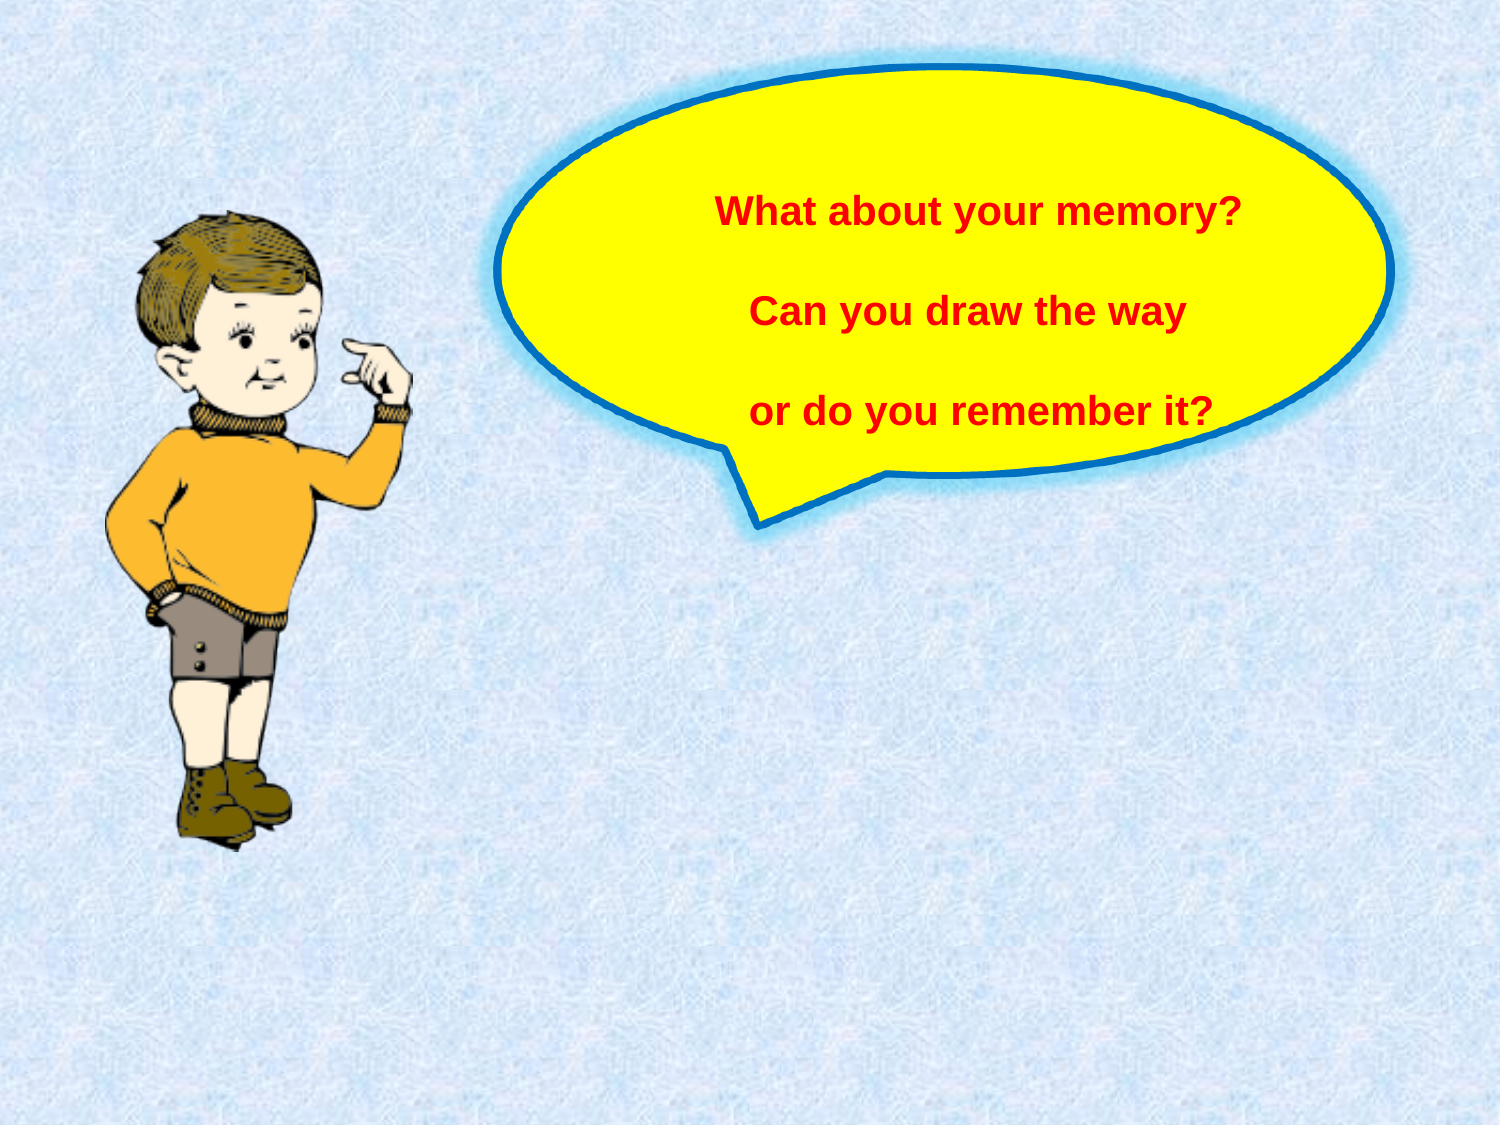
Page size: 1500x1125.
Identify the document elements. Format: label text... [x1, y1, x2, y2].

picture [0, 0, 1500, 1125]
text_box What about your memory? Can you draw the way or do you remember it? [550, 85, 1347, 442]
